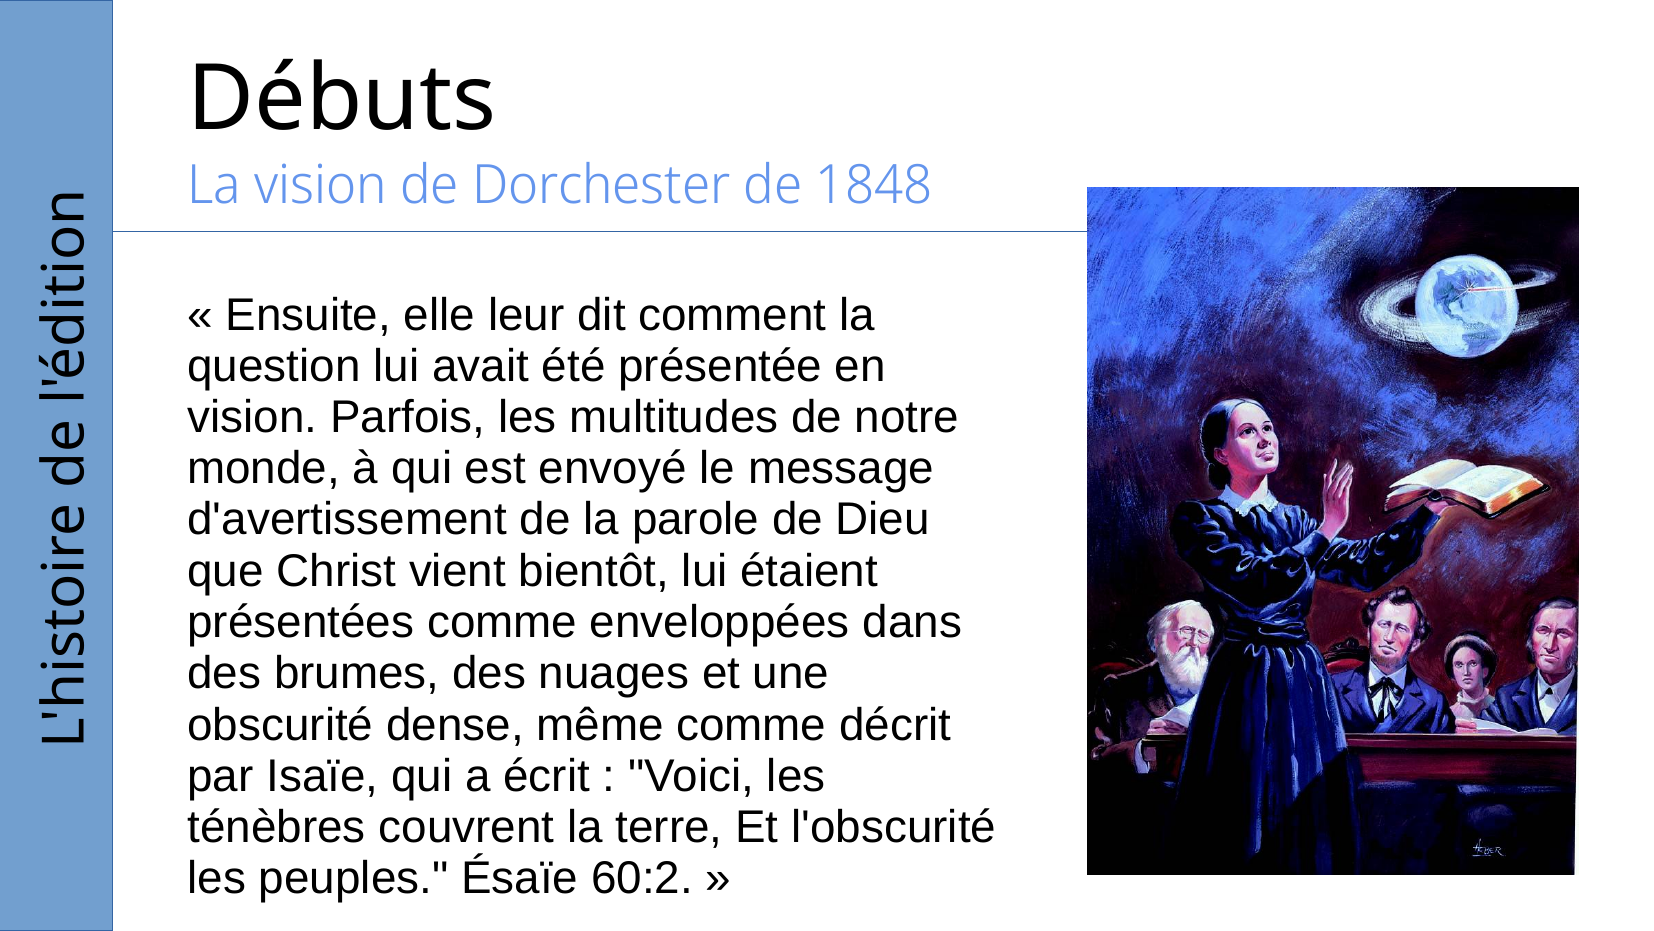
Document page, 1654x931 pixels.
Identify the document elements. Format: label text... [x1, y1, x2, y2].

text_box L'histoire de l'édition [13, 37, 105, 901]
subtitle « Ensuite, elle leur dit comment la question lui avait été présentée en vision. Parfois, les multitudes de notre monde, à qui est envoyé le message d'avertissement de la parole de Dieu que Christ vient bientôt, lui étaient présentées comme enveloppées dans des brumes, des nuages et une obscurité dense, même comme décrit par Isaïe, qui a écrit : "Voici, les ténèbres couvrent la terre, Et l'obscurité les peuples." Ésaïe 60:2. » [187, 288, 1013, 931]
text_box [0, 0, 113, 931]
title La vision de Dorchester de 1848 [187, 125, 1571, 239]
title Débuts [187, 33, 1571, 125]
picture [1087, 187, 1579, 875]
